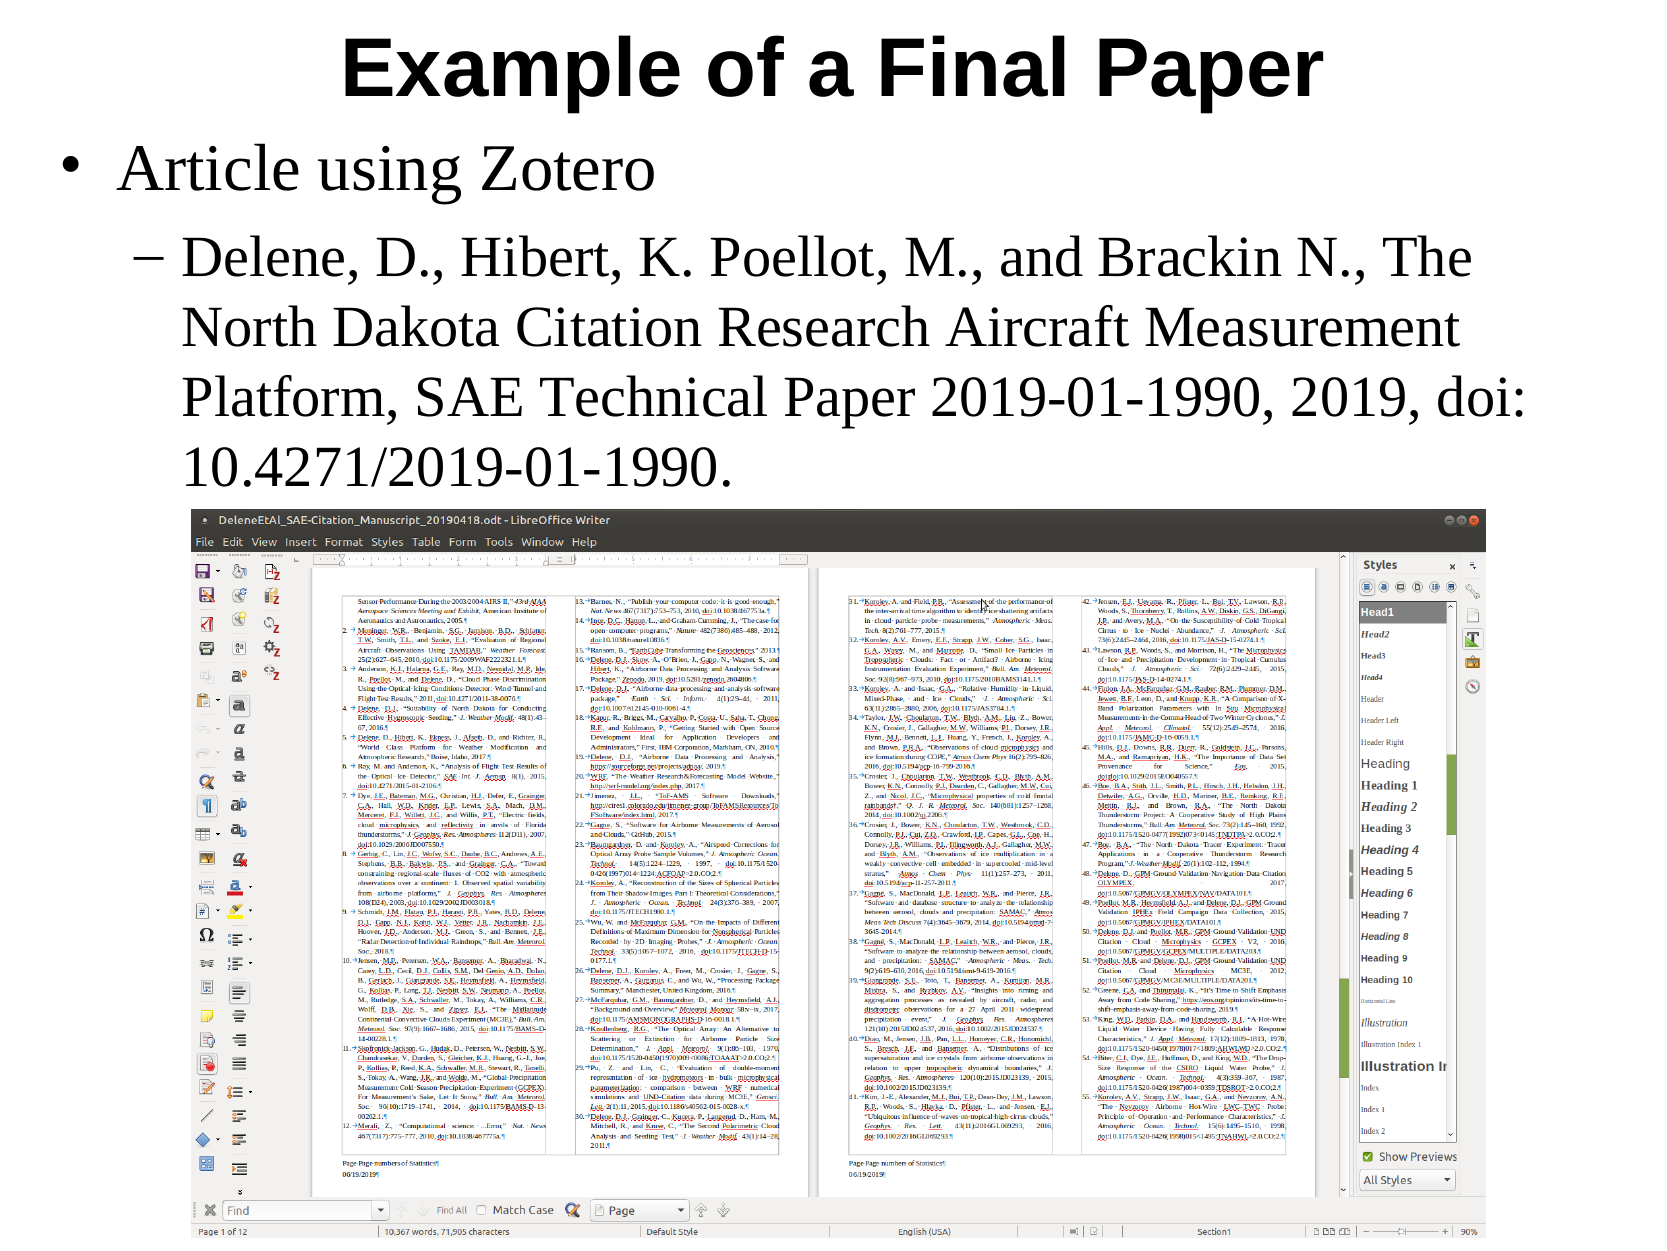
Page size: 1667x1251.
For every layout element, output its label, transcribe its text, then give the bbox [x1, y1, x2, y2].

list Article using Zotero Delene, D., Hibert, K. Poellot, M., and Brackin N., The North Dakota Citation Research Aircraft Measurement Platform, SAE Technical Paper 2019-01-1990, 2019, doi: 10.4271/2019-01-1990. [45, 116, 1636, 1202]
title Example of a Final Paper [0, 5, 1667, 121]
picture [191, 509, 1486, 1238]
